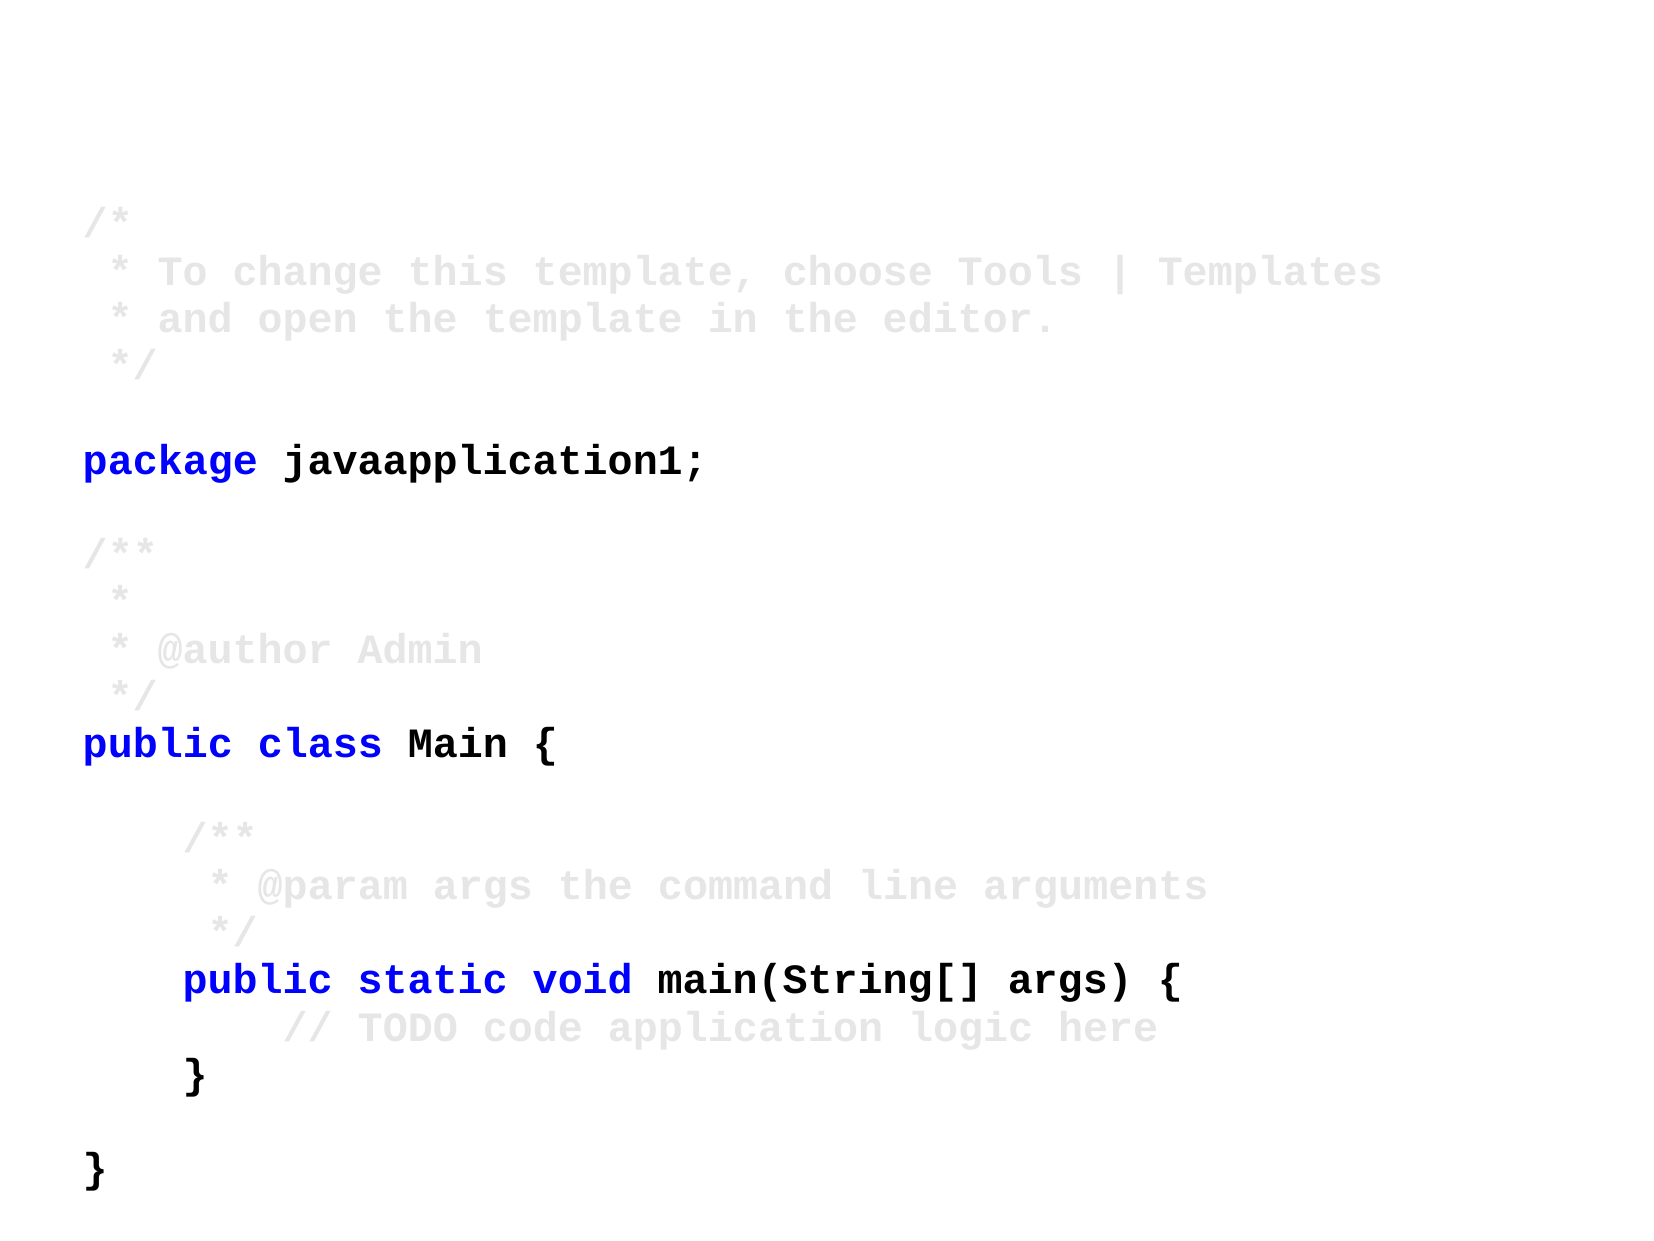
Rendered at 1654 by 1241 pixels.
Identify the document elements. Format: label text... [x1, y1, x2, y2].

subtitle /* * To change this template, choose Tools | Templates * and open the template in the editor. */ package javaapplication1; /** * * @author Admin */ public class Main { /** * @param args the command line arguments */ public static void main(String[] args) { // TODO code application logic here } } [82, 197, 1571, 1201]
